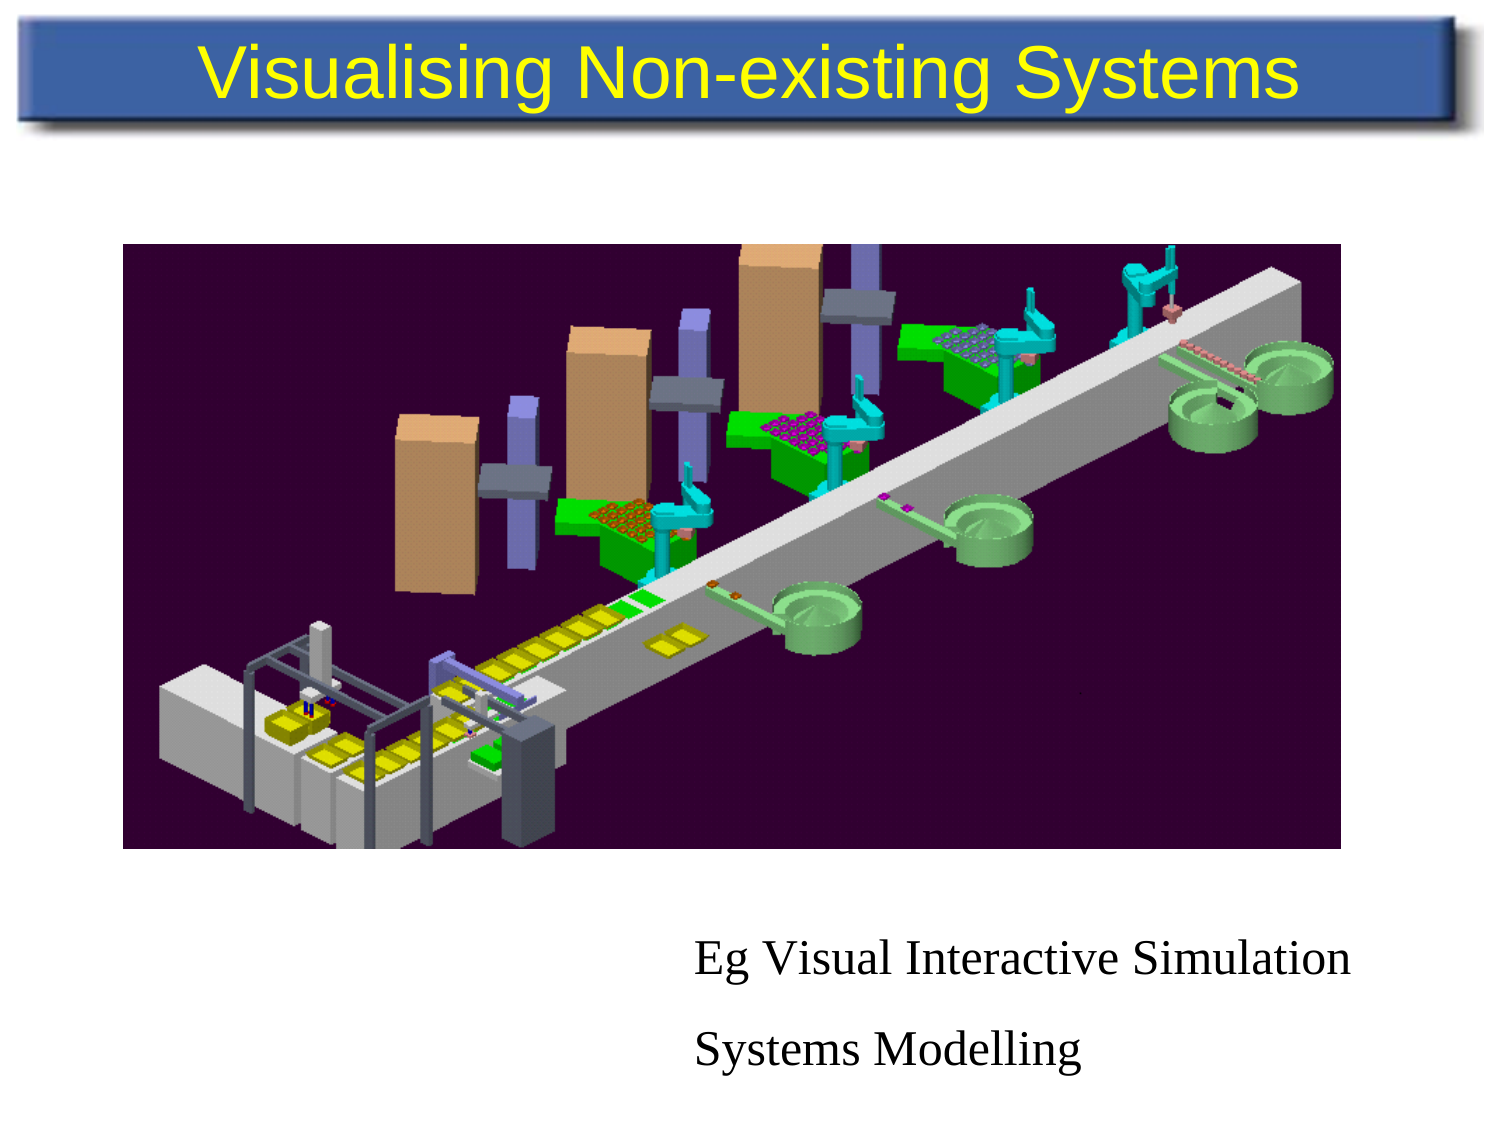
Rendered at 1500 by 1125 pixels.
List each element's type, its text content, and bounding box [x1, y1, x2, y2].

picture [123, 244, 1341, 849]
text_box Eg Visual Interactive Simulation Systems Modelling [679, 916, 1405, 1084]
title Visualising Non-existing Systems [88, 0, 1412, 138]
picture [16, 13, 1484, 141]
